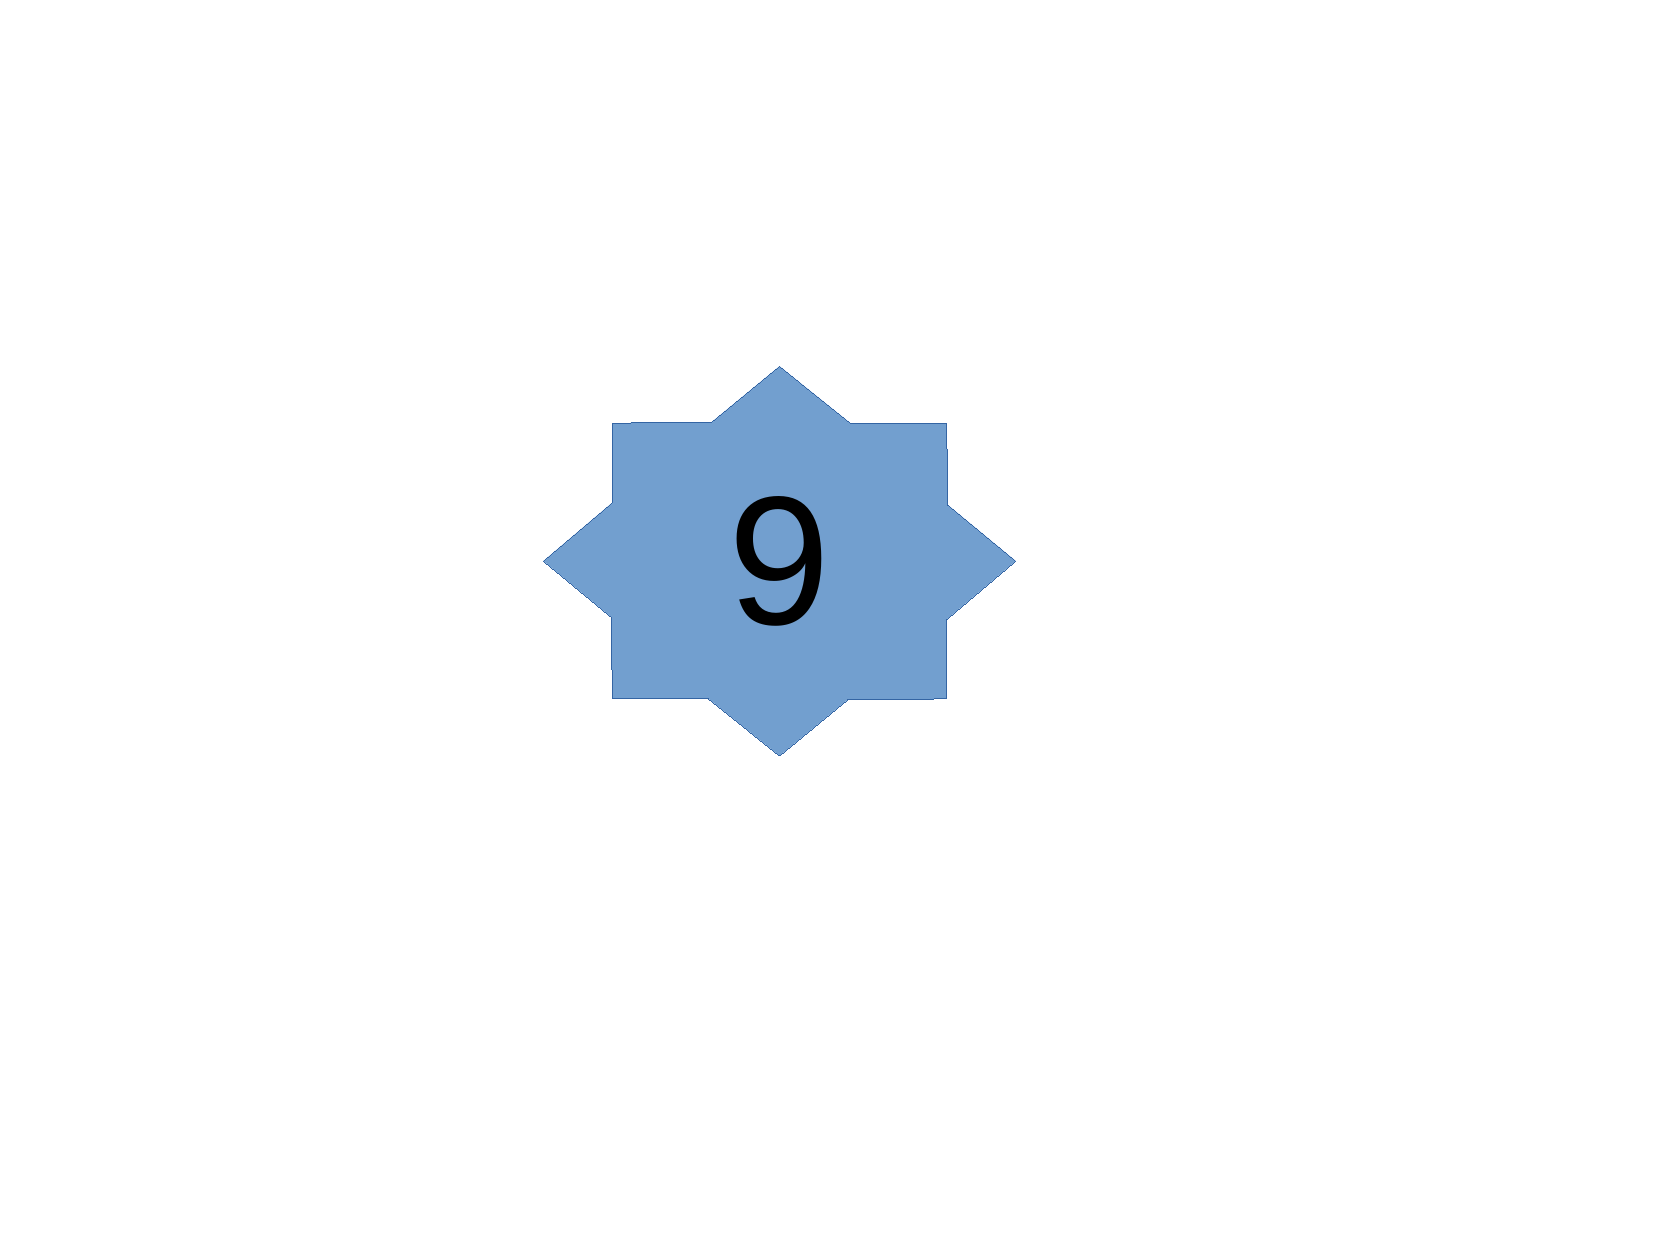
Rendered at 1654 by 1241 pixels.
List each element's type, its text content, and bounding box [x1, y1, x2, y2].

text_box 9 [543, 366, 1016, 756]
